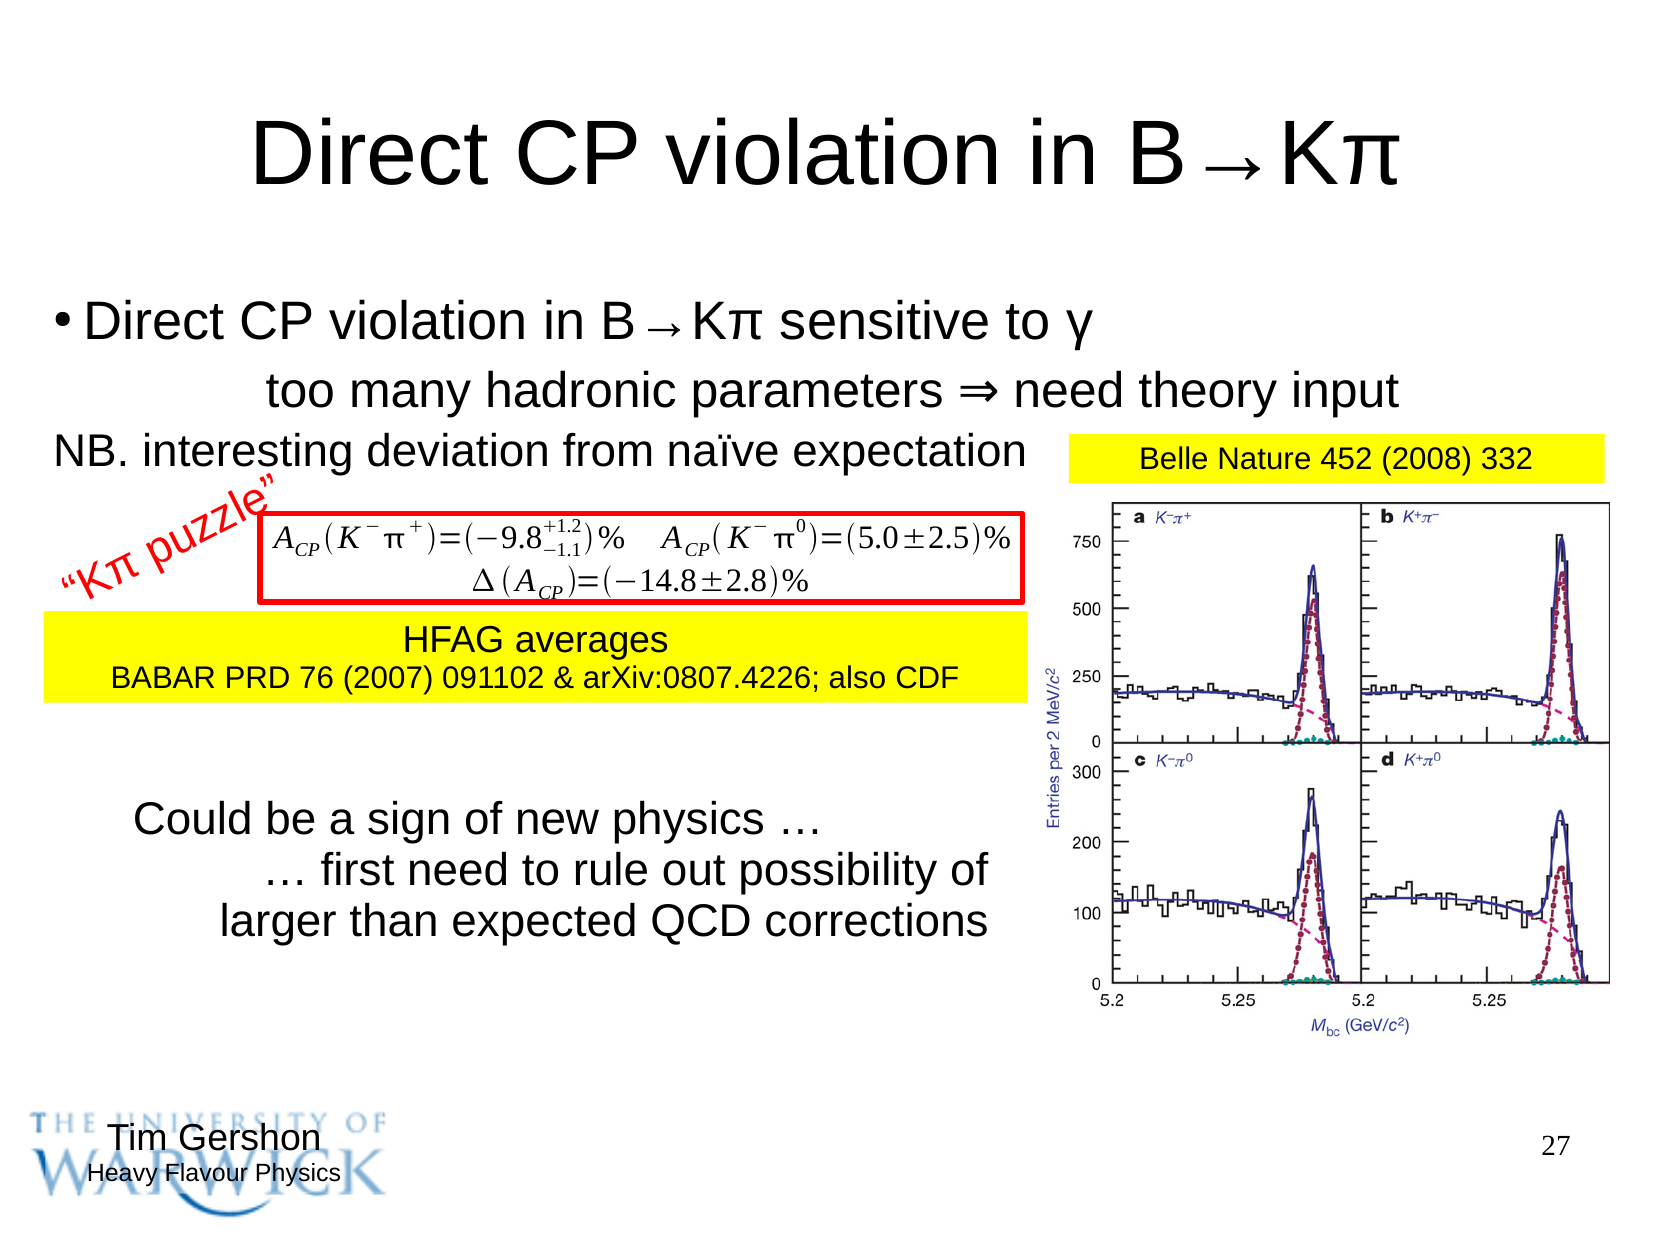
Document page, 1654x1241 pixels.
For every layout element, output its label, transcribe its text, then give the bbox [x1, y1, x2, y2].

list Direct CP violation in B→Kπ sensitive to γ too many hadronic parameters ⇒ need theory input NB. interesting deviation from naïve expectation [53, 290, 1613, 1094]
picture [19, 1106, 406, 1232]
text_box Could be a sign of new physics … … first need to rule out possibility of larger than expected QCD corrections [118, 785, 1004, 955]
text_box “Kπ puzzle” [0, 430, 346, 651]
text_box Tim Gershon Heavy Flavour Physics [45, 1108, 383, 1194]
title Direct CP violation in B→Kπ [82, 56, 1571, 250]
